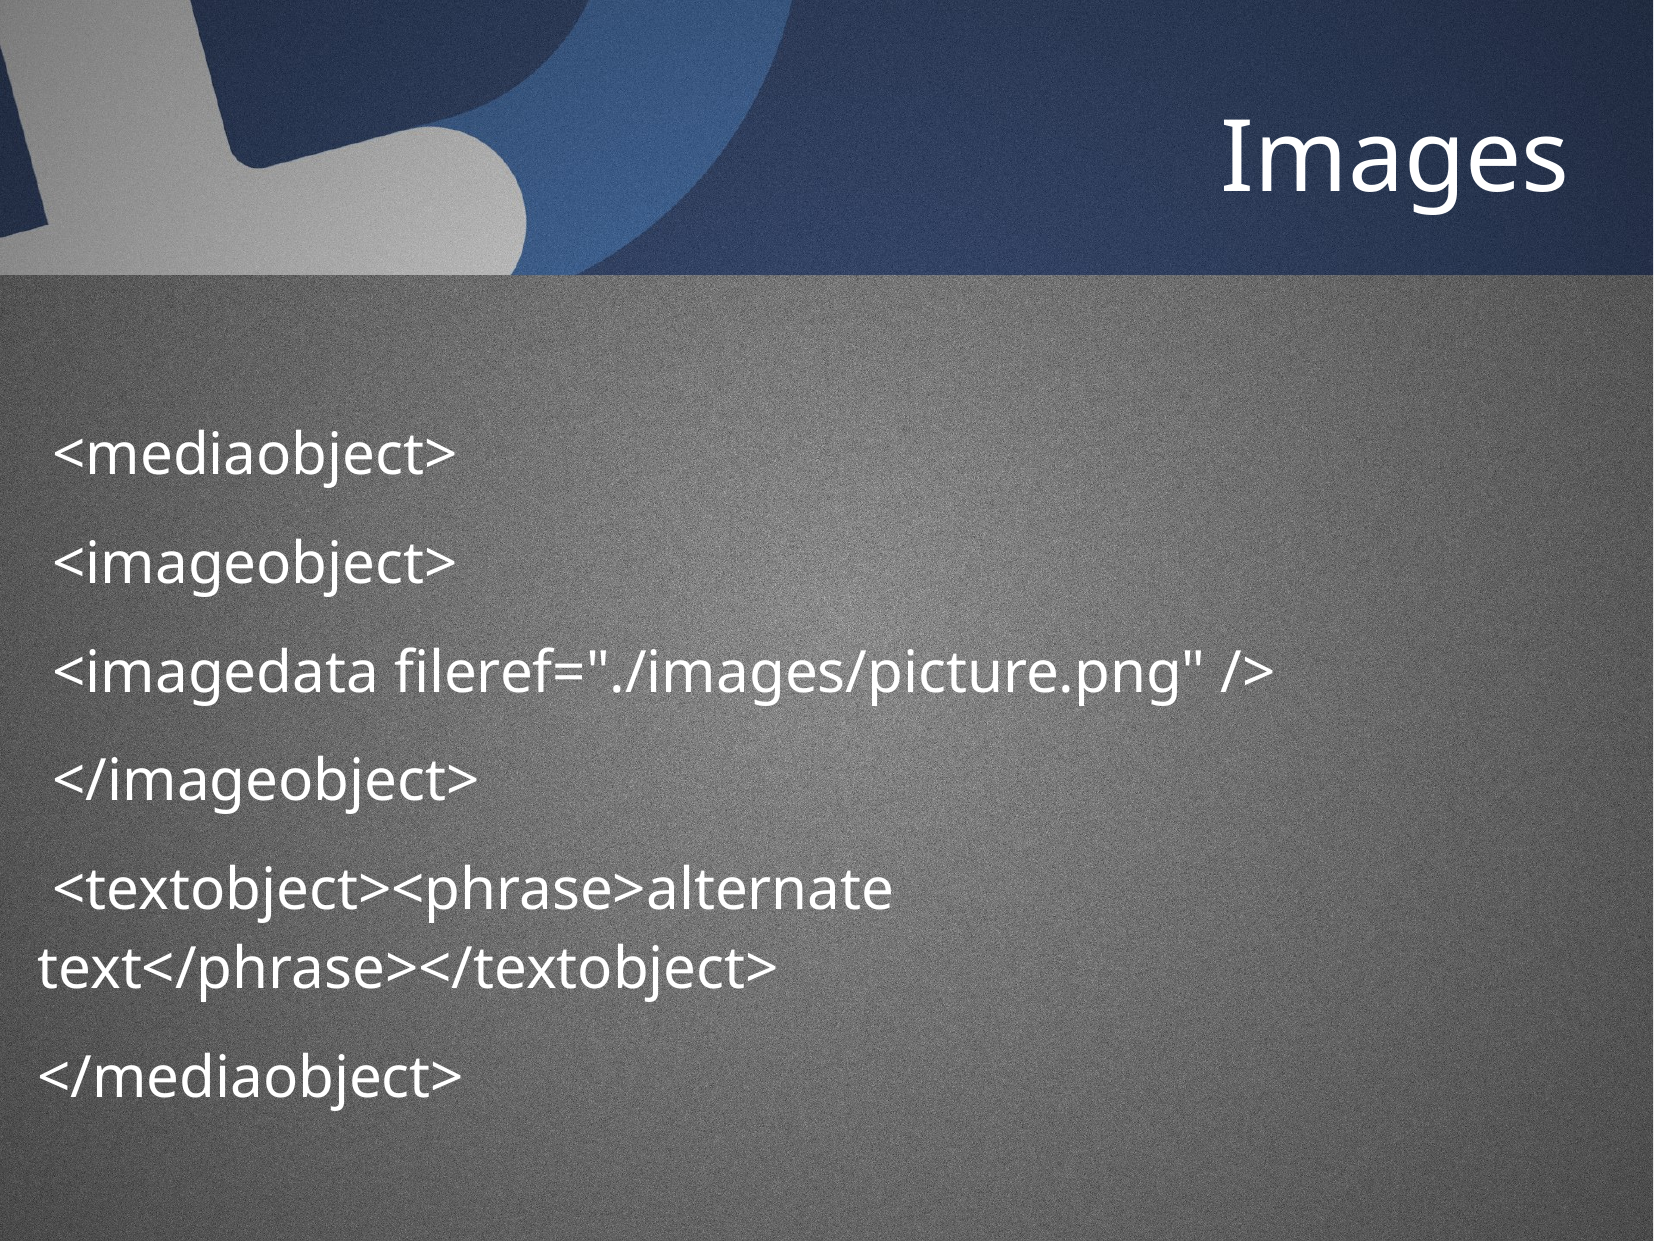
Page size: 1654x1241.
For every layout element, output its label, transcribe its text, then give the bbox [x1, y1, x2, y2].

title Images [82, 49, 1571, 257]
picture [0, 0, 1654, 1241]
list <mediaobject> <imageobject> <imagedata fileref="./images/picture.png" /> </imageobject> <textobject><phrase>alternate text</phrase></textobject> </mediaobject> [37, 412, 1613, 1050]
